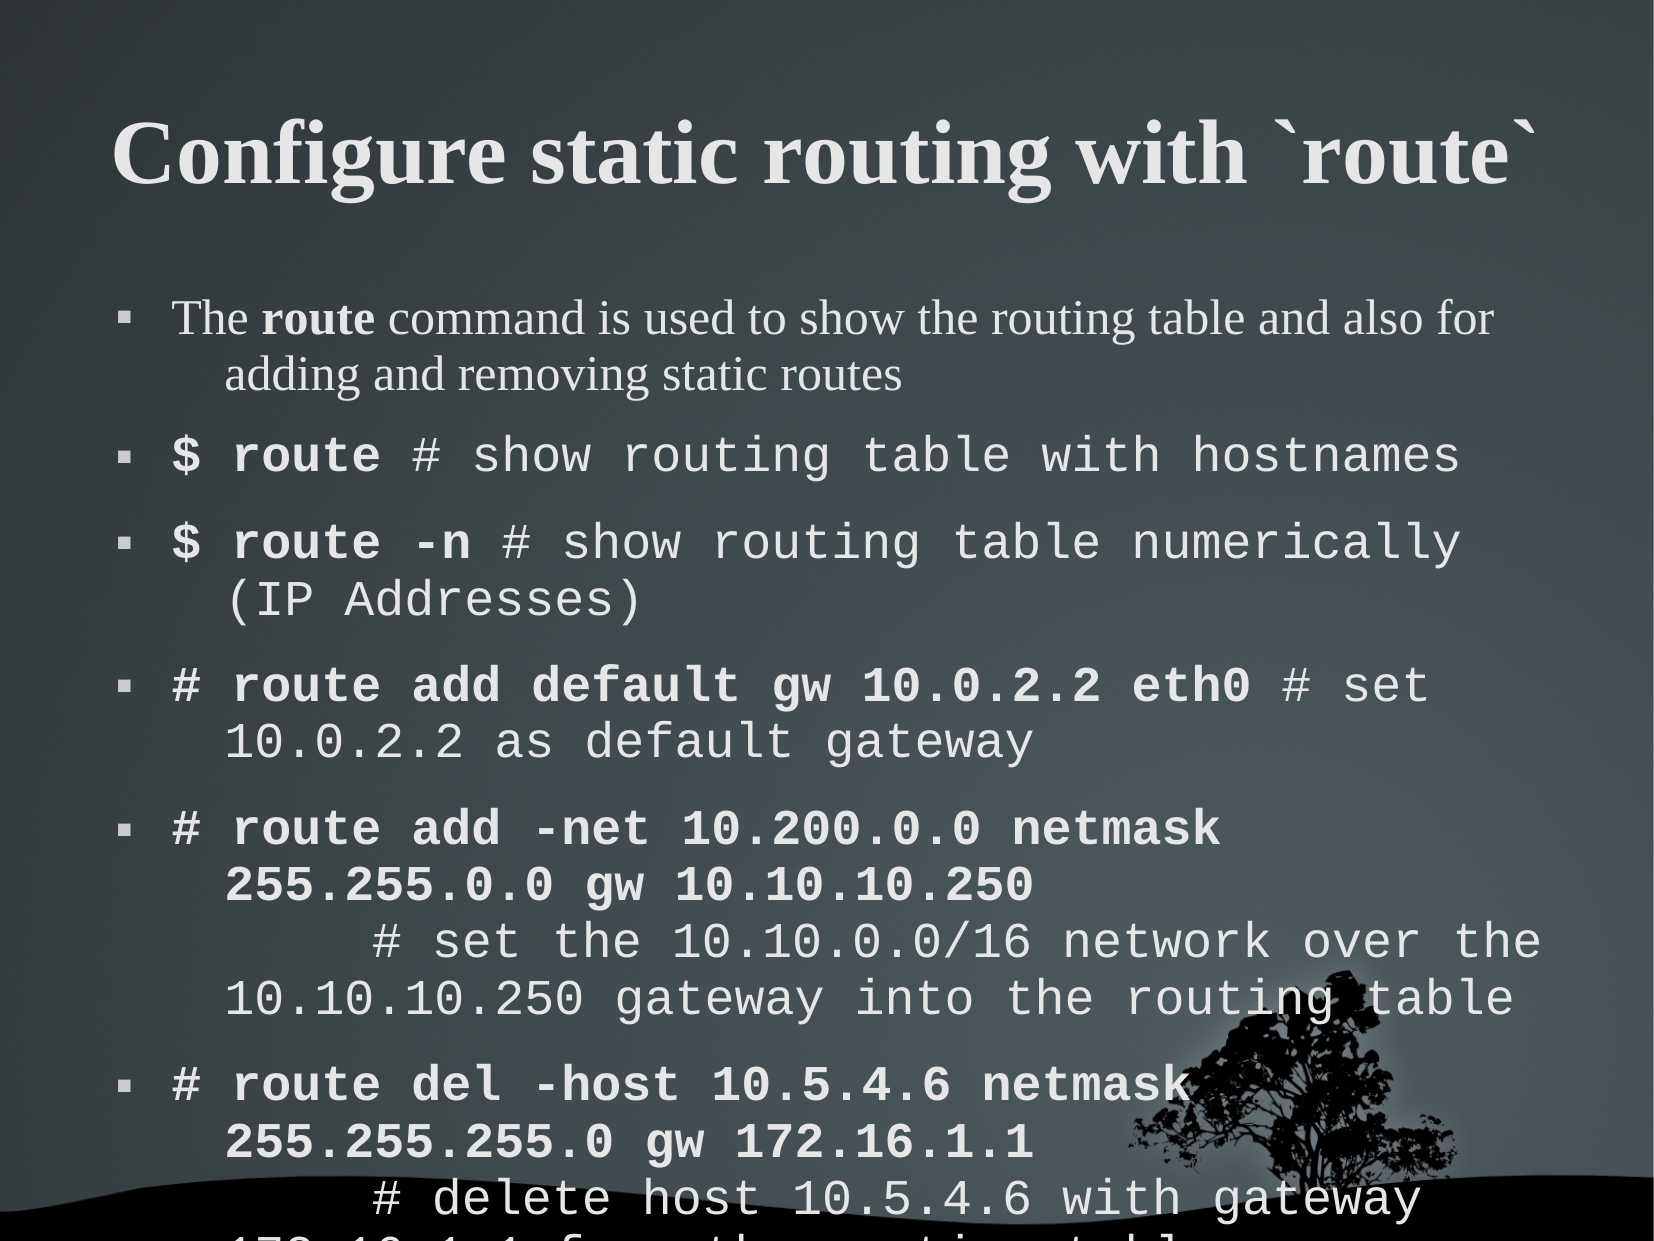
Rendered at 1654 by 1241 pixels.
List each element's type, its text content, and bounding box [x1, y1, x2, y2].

list The route command is used to show the routing table and also for adding and removing static routes $ route # show routing table with hostnames $ route -n # show routing table numerically (IP Addresses) # route add default gw 10.0.2.2 eth0 # set 10.0.2.2 as default gateway # route add -net 10.200.0.0 netmask 255.255.0.0 gw 10.10.10.250 # set the 10.10.0.0/16 network over the 10.10.10.250 gateway into the routing table # route del -host 10.5.4.6 netmask 255.255.255.0 gw 172.16.1.1 # delete host 10.5.4.6 with gateway 172.16.1.1 from the routing table [82, 290, 1571, 1202]
picture [0, 0, 1654, 1241]
title Configure static routing with `route` [82, 49, 1571, 257]
